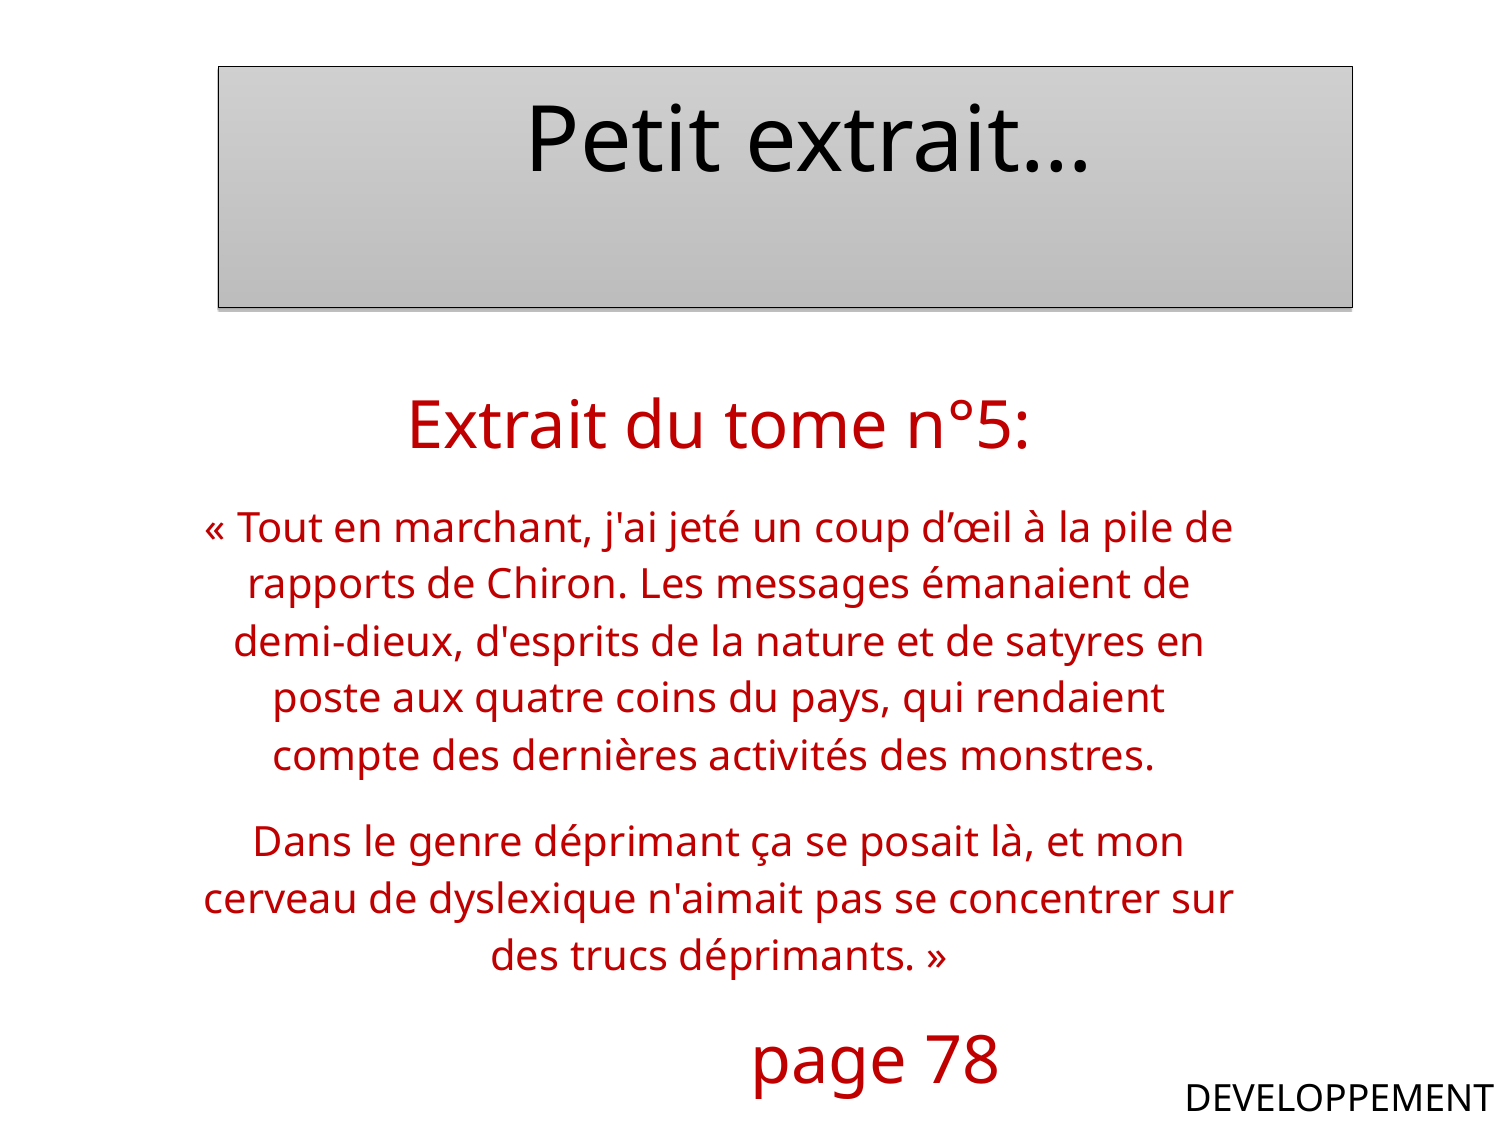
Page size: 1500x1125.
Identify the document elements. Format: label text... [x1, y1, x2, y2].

text_box DEVELOPPEMENT [1169, 1064, 1500, 1122]
subtitle Extrait du tome n°5: « Tout en marchant, j'ai jeté un coup d’œil à la pile de rapports de Chiron. Les messages émanaient de demi-dieux, d'esprits de la nature et de satyres en poste aux quatre coins du pays, qui rendaient compte des dernières activités des monstres. Dans le genre déprimant ça se posait là, et mon cerveau de dyslexique n'aimait pas se concentrer sur des trucs déprimants. » page 78 [194, 184, 1245, 1083]
title Petit extrait… [218, 66, 1353, 308]
